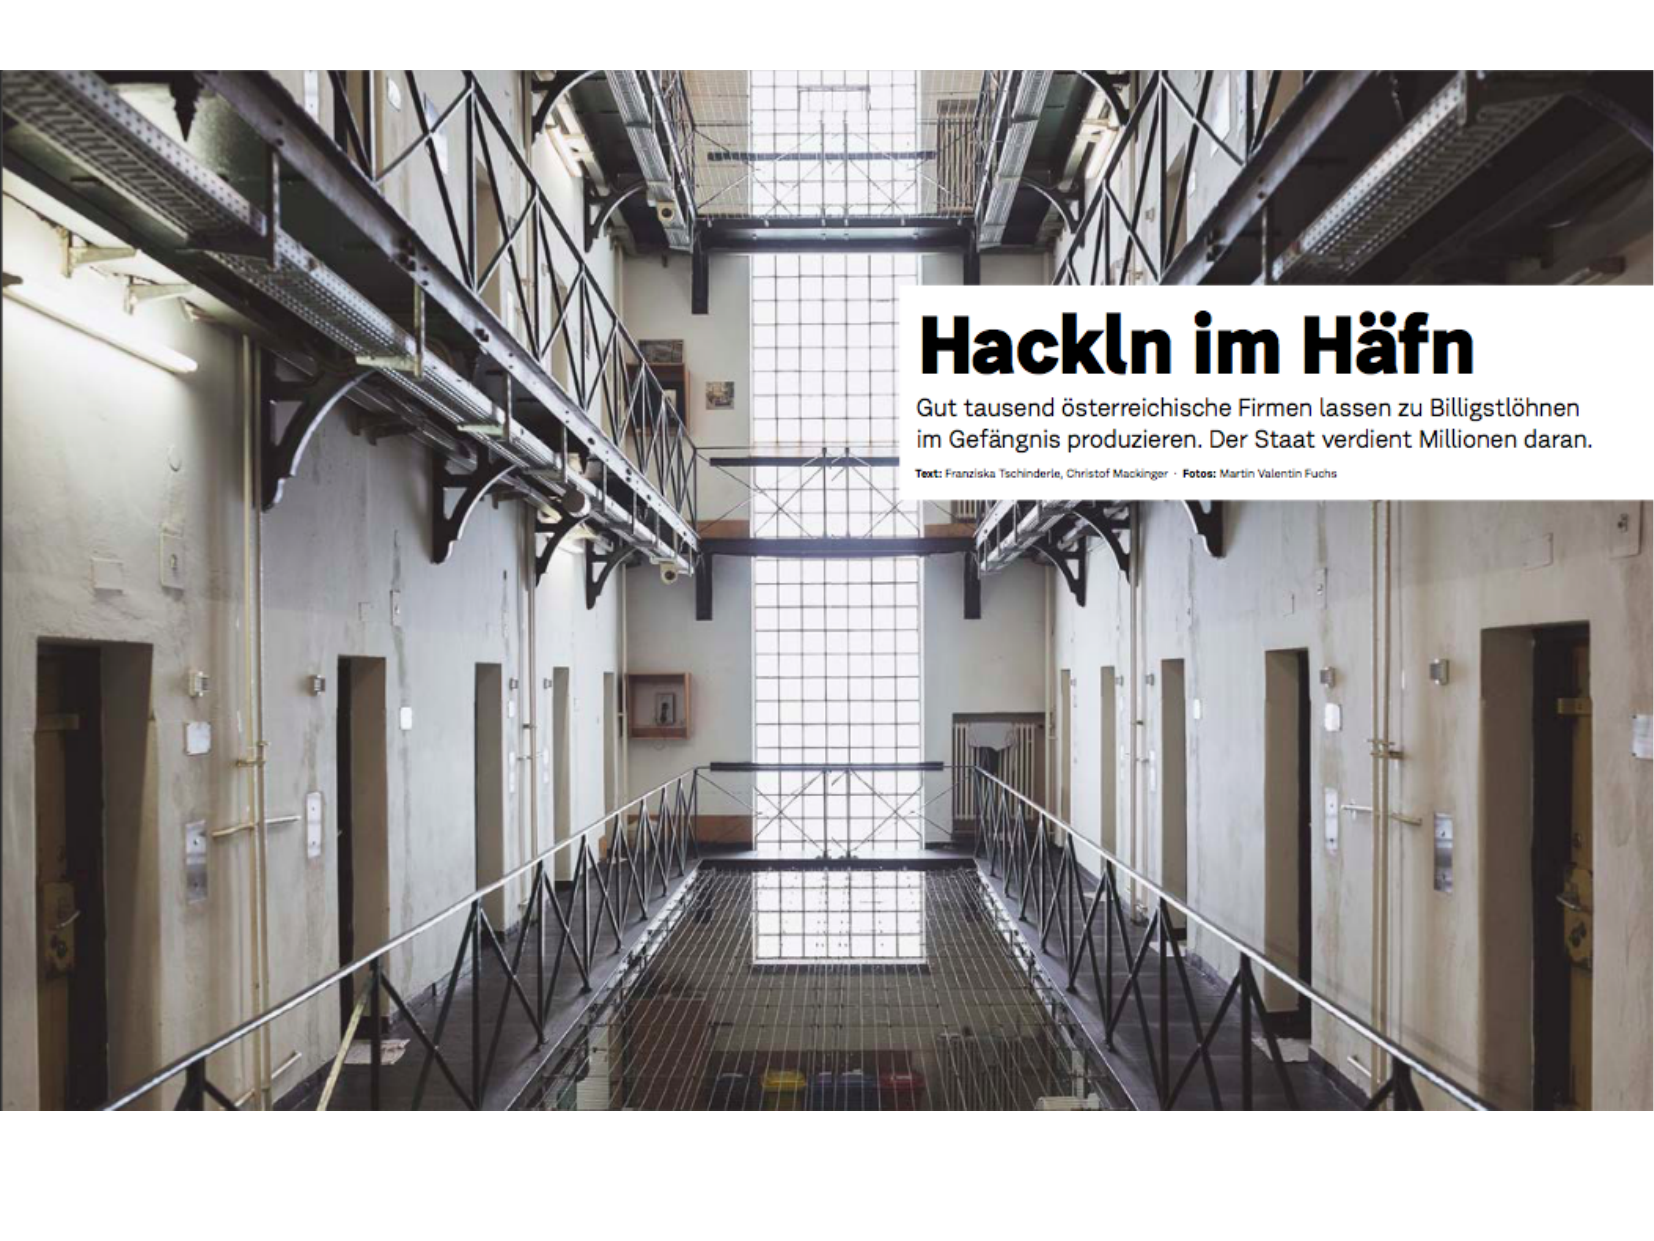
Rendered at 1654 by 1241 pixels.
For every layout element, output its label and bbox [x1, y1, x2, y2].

picture [0, 70, 1654, 1111]
